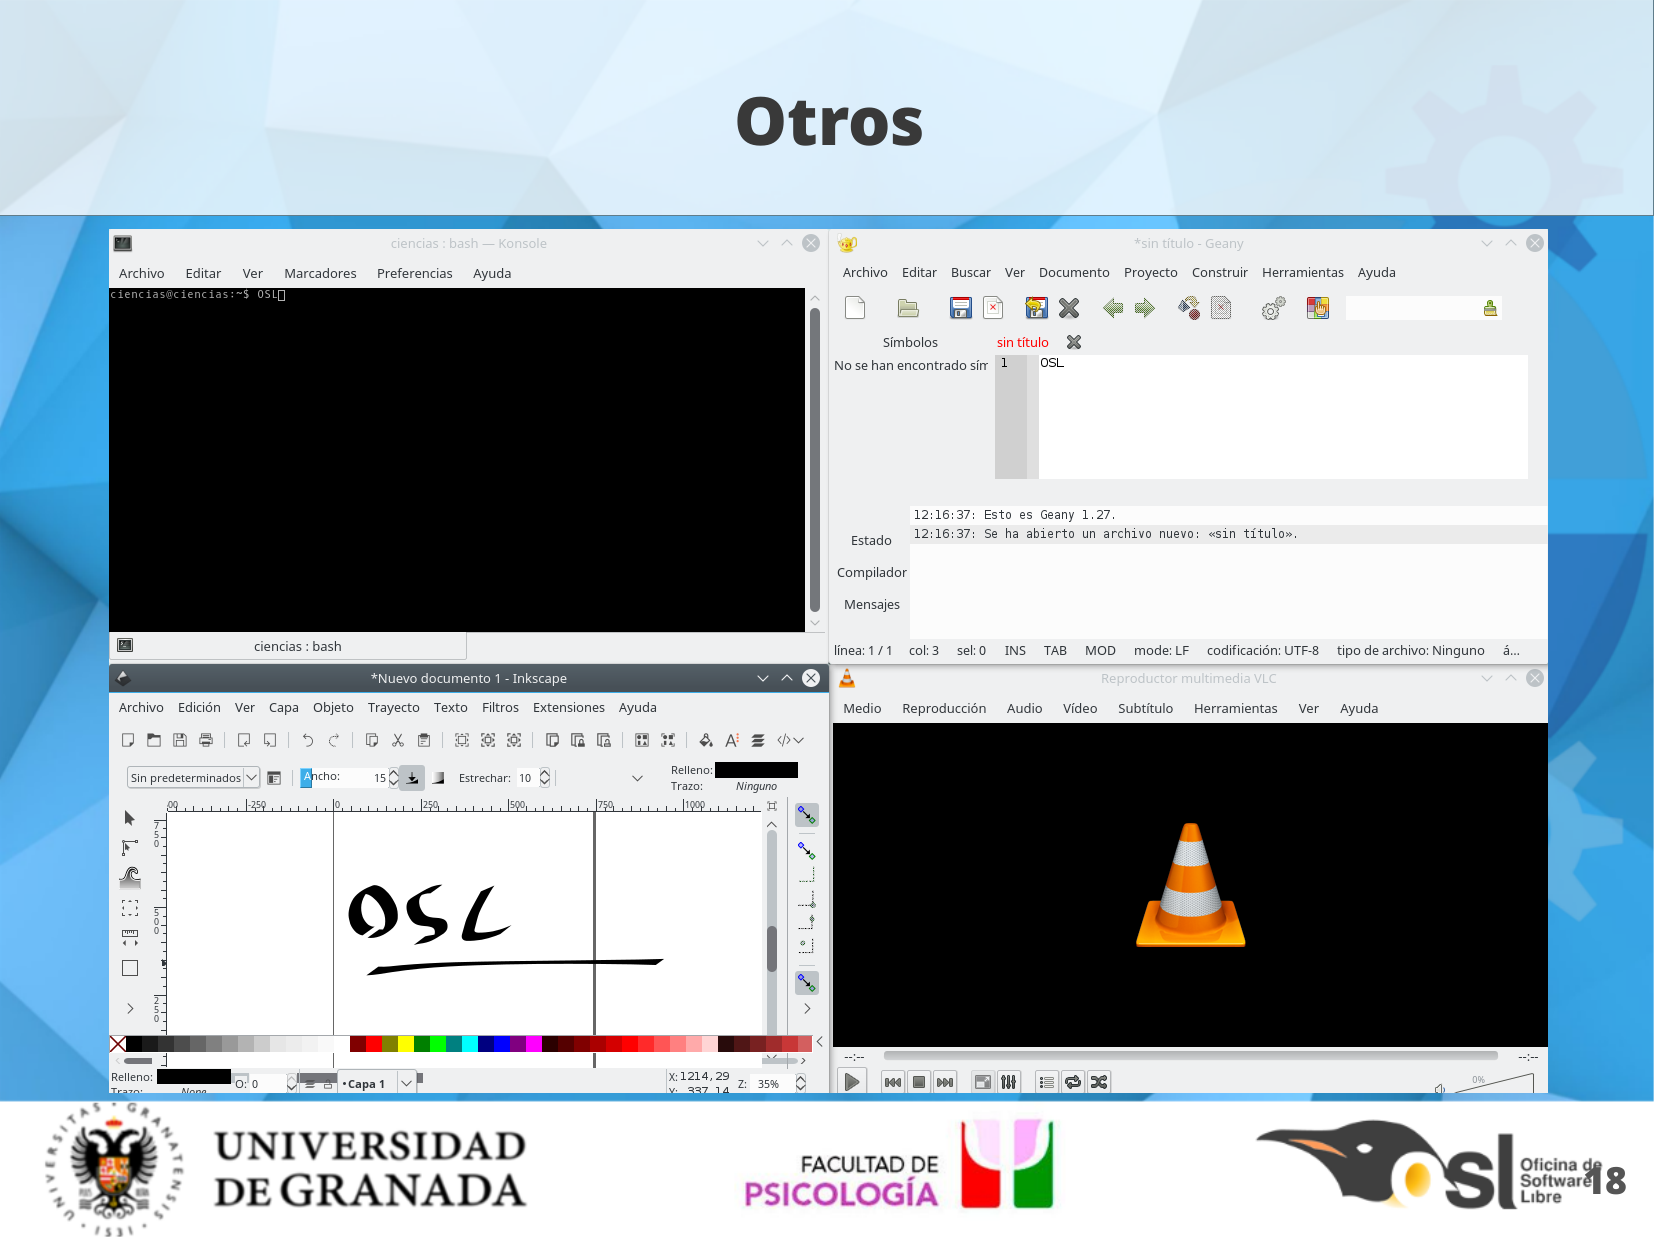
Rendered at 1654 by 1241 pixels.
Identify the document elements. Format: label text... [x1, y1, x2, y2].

title Otros [26, 24, 1634, 216]
picture [0, 216, 1654, 1241]
